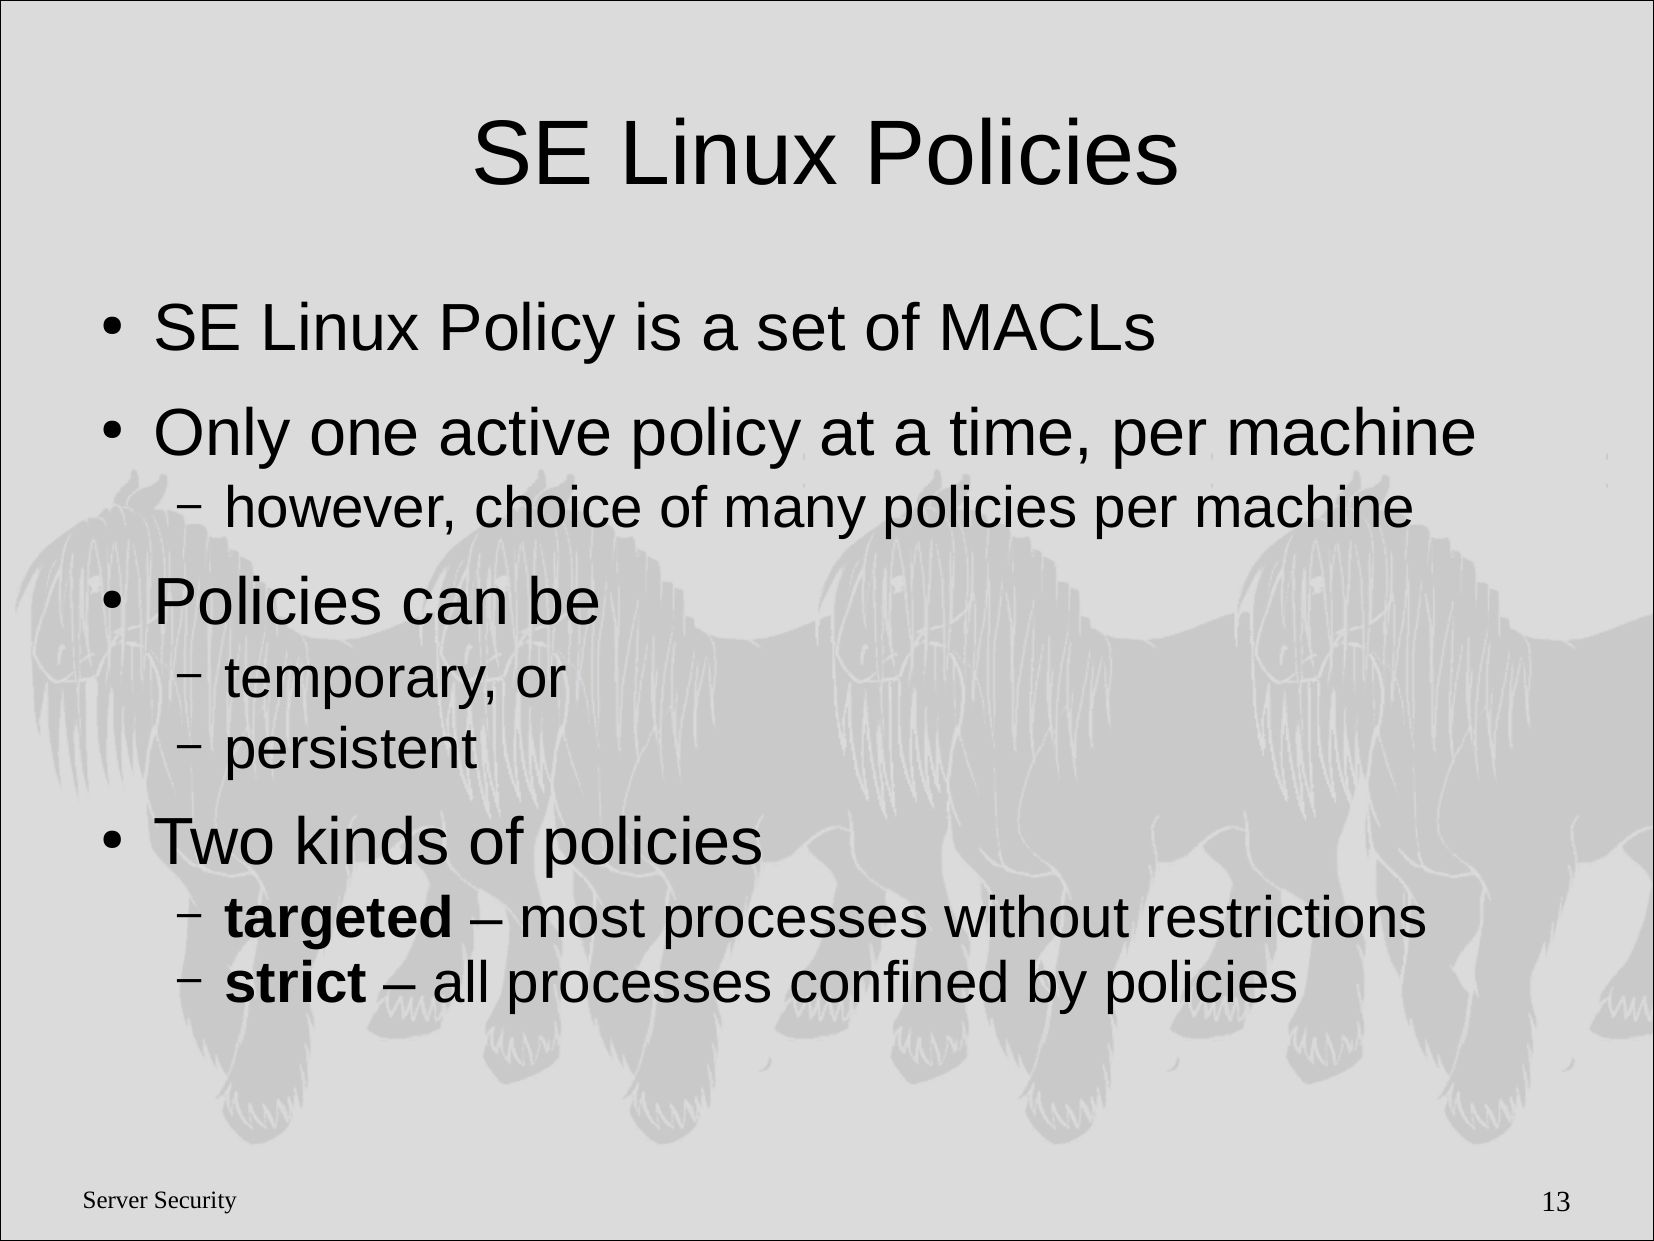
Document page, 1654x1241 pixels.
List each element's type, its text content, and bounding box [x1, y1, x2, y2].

list SE Linux Policy is a set of MACLs Only one active policy at a time, per machine however, choice of many policies per machine Policies can be temporary, or persistent Two kinds of policies targeted – most processes without restrictions strict – all processes confined by policies [82, 290, 1571, 1094]
title SE Linux Policies [82, 56, 1571, 250]
